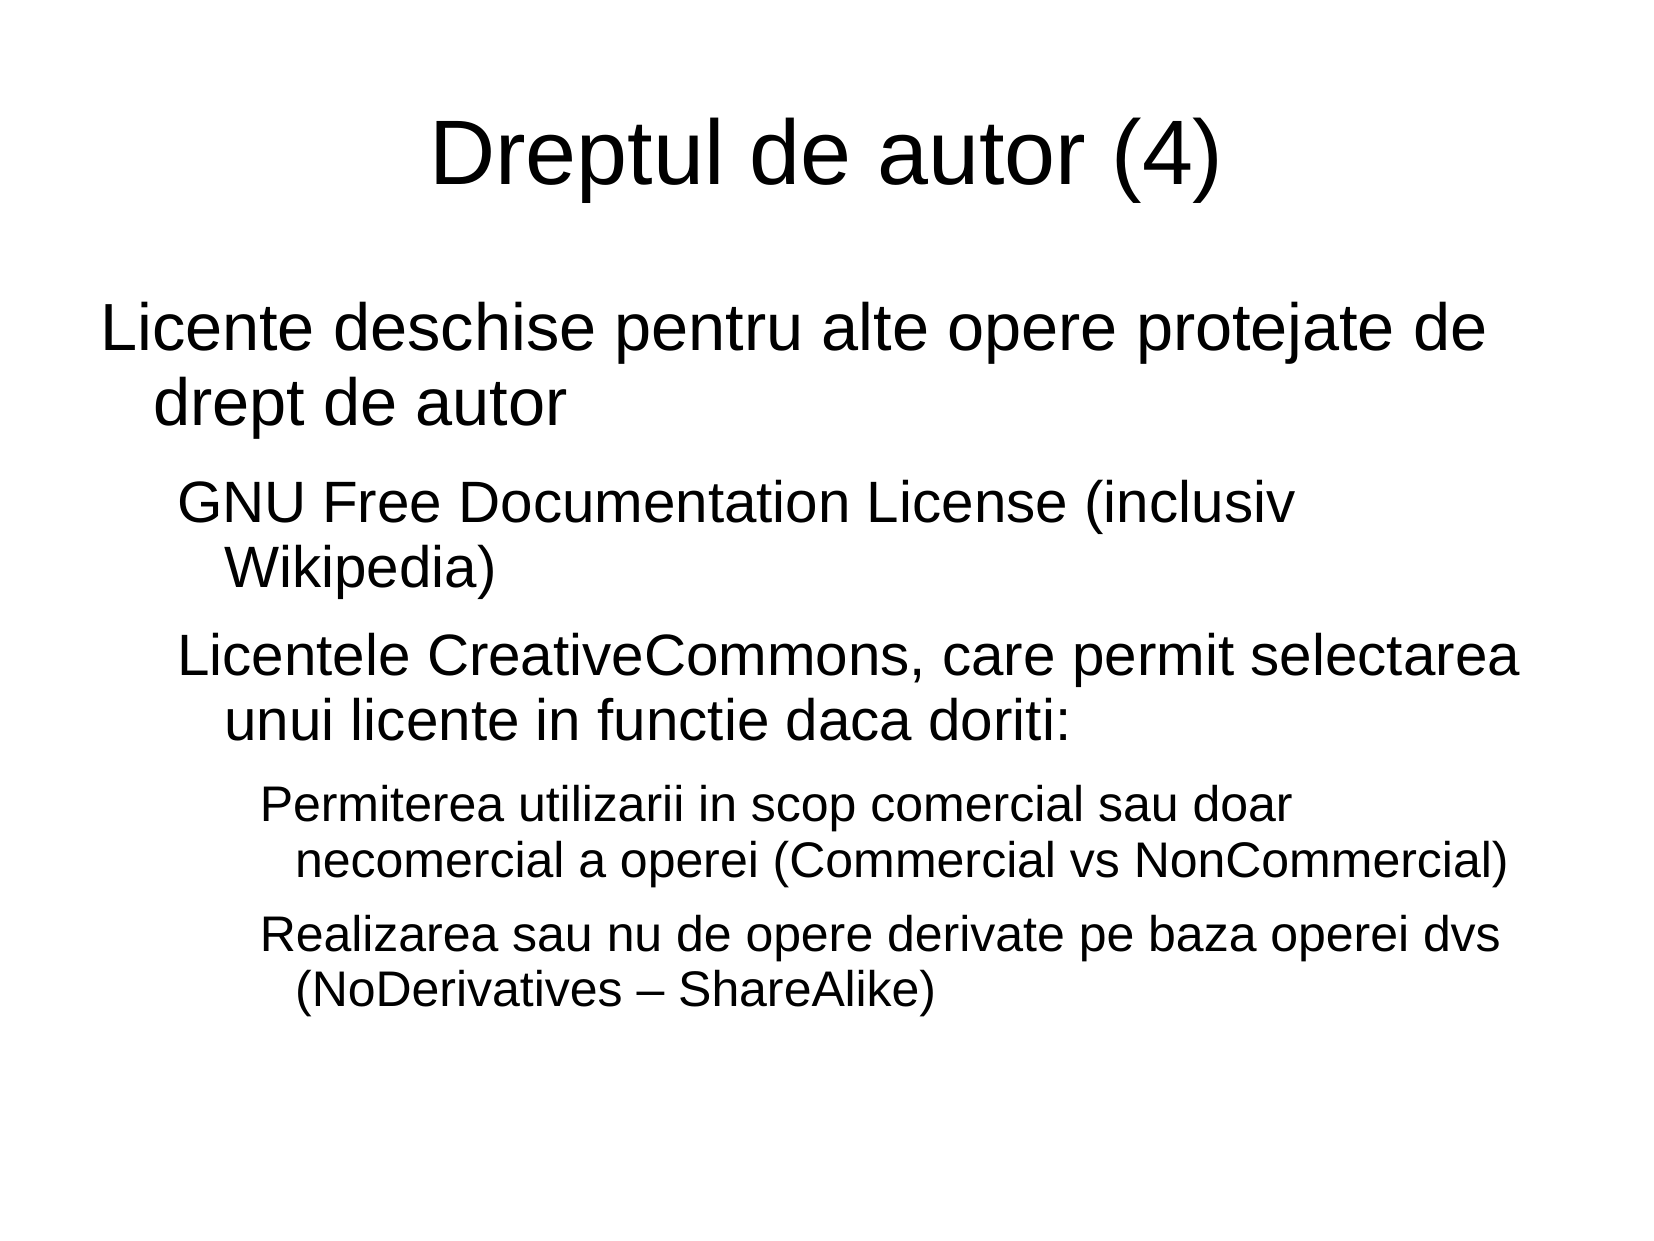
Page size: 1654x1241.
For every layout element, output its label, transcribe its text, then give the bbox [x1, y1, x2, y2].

list Licente deschise pentru alte opere protejate de drept de autor GNU Free Documentation License (inclusiv Wikipedia) Licentele CreativeCommons, care permit selectarea unui licente in functie daca doriti: Permiterea utilizarii in scop comercial sau doar necomercial a operei (Commercial vs NonCommercial) Realizarea sau nu de opere derivate pe baza operei dvs (NoDerivatives – ShareAlike) [82, 290, 1571, 1109]
title Dreptul de autor (4) [82, 49, 1571, 257]
